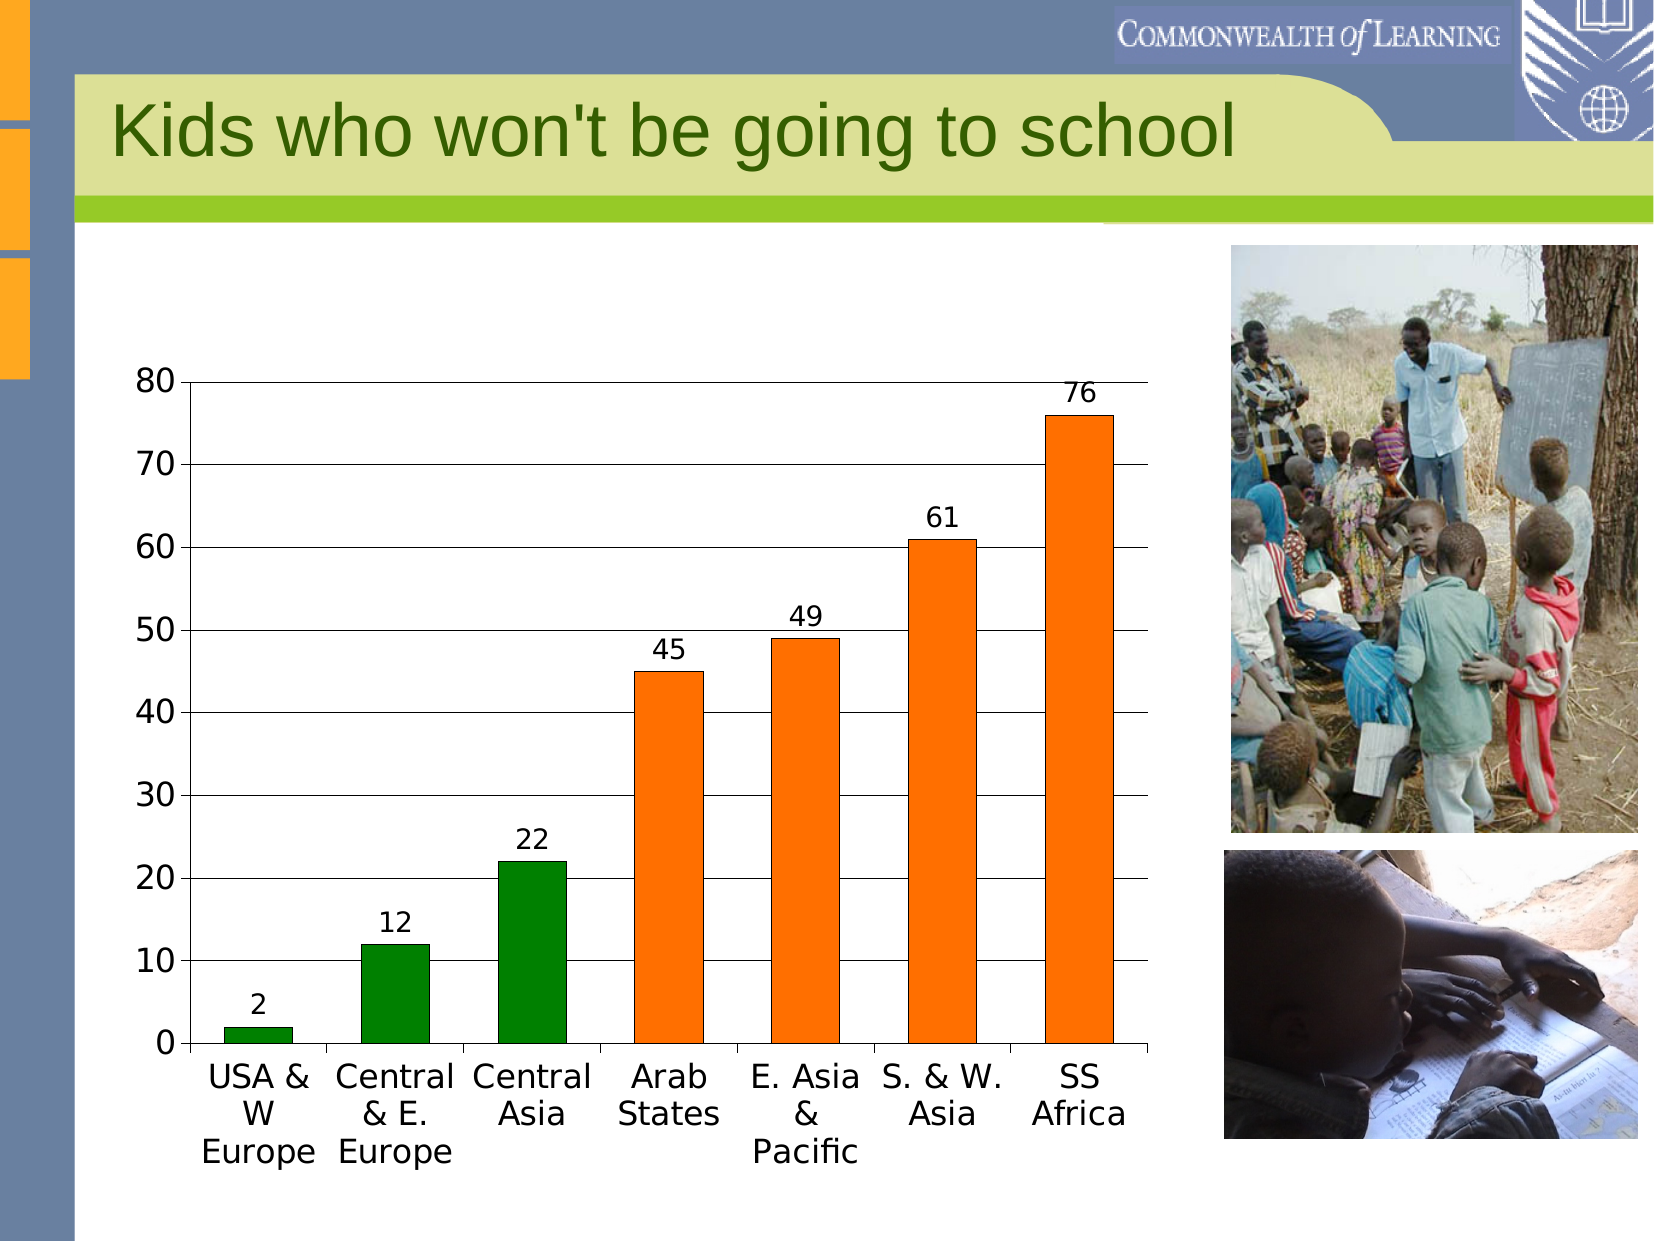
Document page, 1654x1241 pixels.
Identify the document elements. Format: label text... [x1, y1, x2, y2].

chart [112, 233, 1231, 1191]
text_box Kids who won't be going to school [95, 83, 1253, 211]
picture [0, 0, 1654, 1241]
